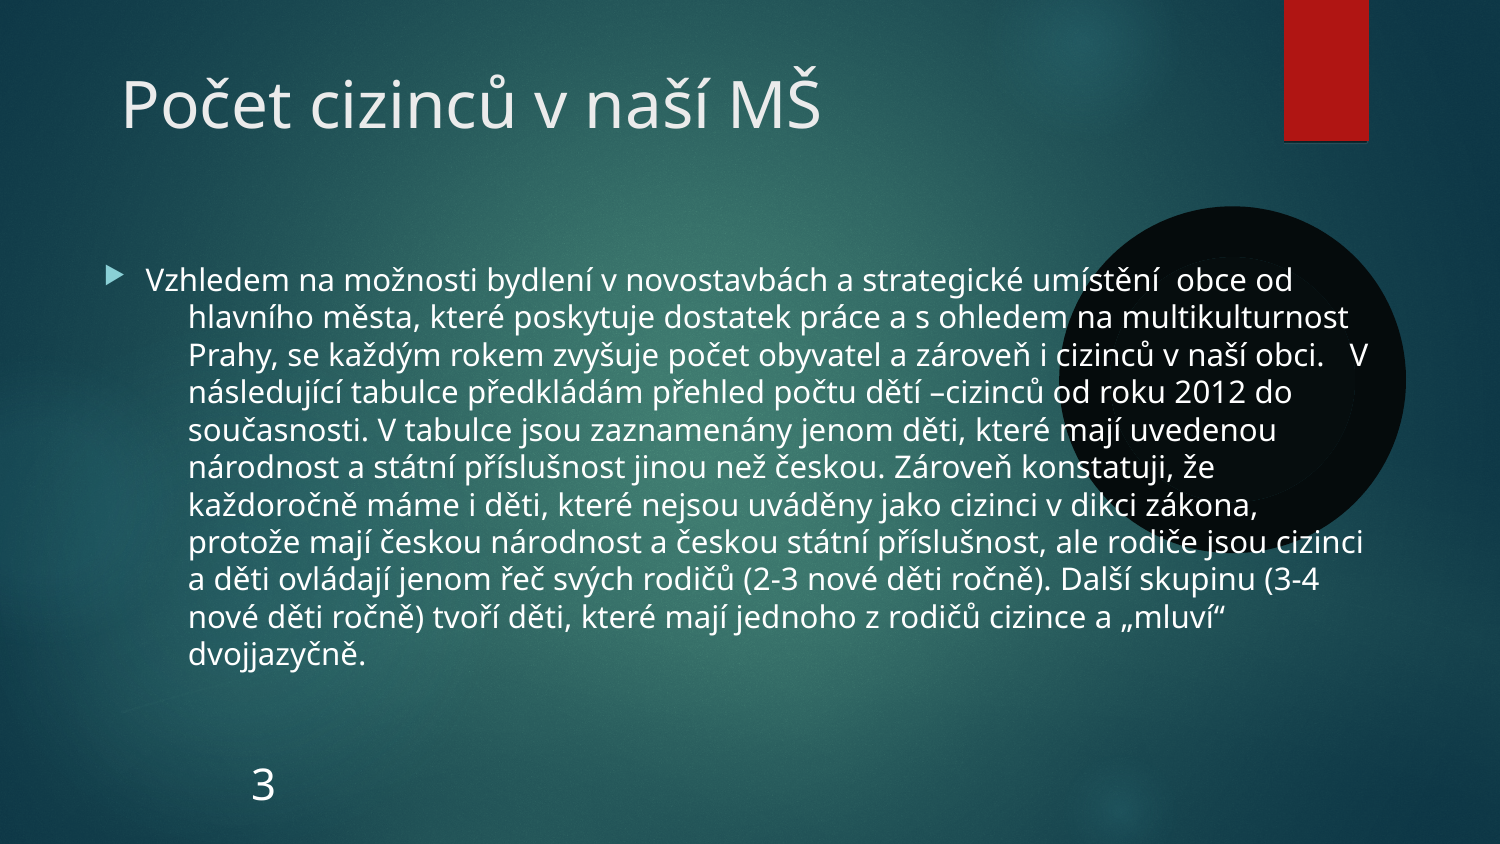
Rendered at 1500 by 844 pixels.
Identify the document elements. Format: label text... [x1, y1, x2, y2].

title Počet cizinců v naší MŠ [105, 55, 1237, 161]
list Vzhledem na možnosti bydlení v novostavbách a strategické umístění obce od hlavního města, které poskytuje dostatek práce a s ohledem na multikulturnost Prahy, se každým rokem zvyšuje počet obyvatel a zároveň i cizinců v naší obci. V následující tabulce předkládám přehled počtu dětí –cizinců od roku 2012 do současnosti. V tabulce jsou zaznamenány jenom děti, které mají uvedenou národnost a státní příslušnost jinou než českou. Zároveň konstatuji, že každoročně máme i děti, které nejsou uváděny jako cizinci v dikci zákona, protože mají českou národnost a českou státní příslušnost, ale rodiče jsou cizinci a děti ovládají jenom řeč svých rodičů (2-3 nové děti ročně). Další skupinu (3-4 nové děti ročně) tvoří děti, které mají jednoho z rodičů cizince a „mluví“ dvojjazyčně. [88, 252, 1386, 769]
text_box [88, 769, 439, 795]
